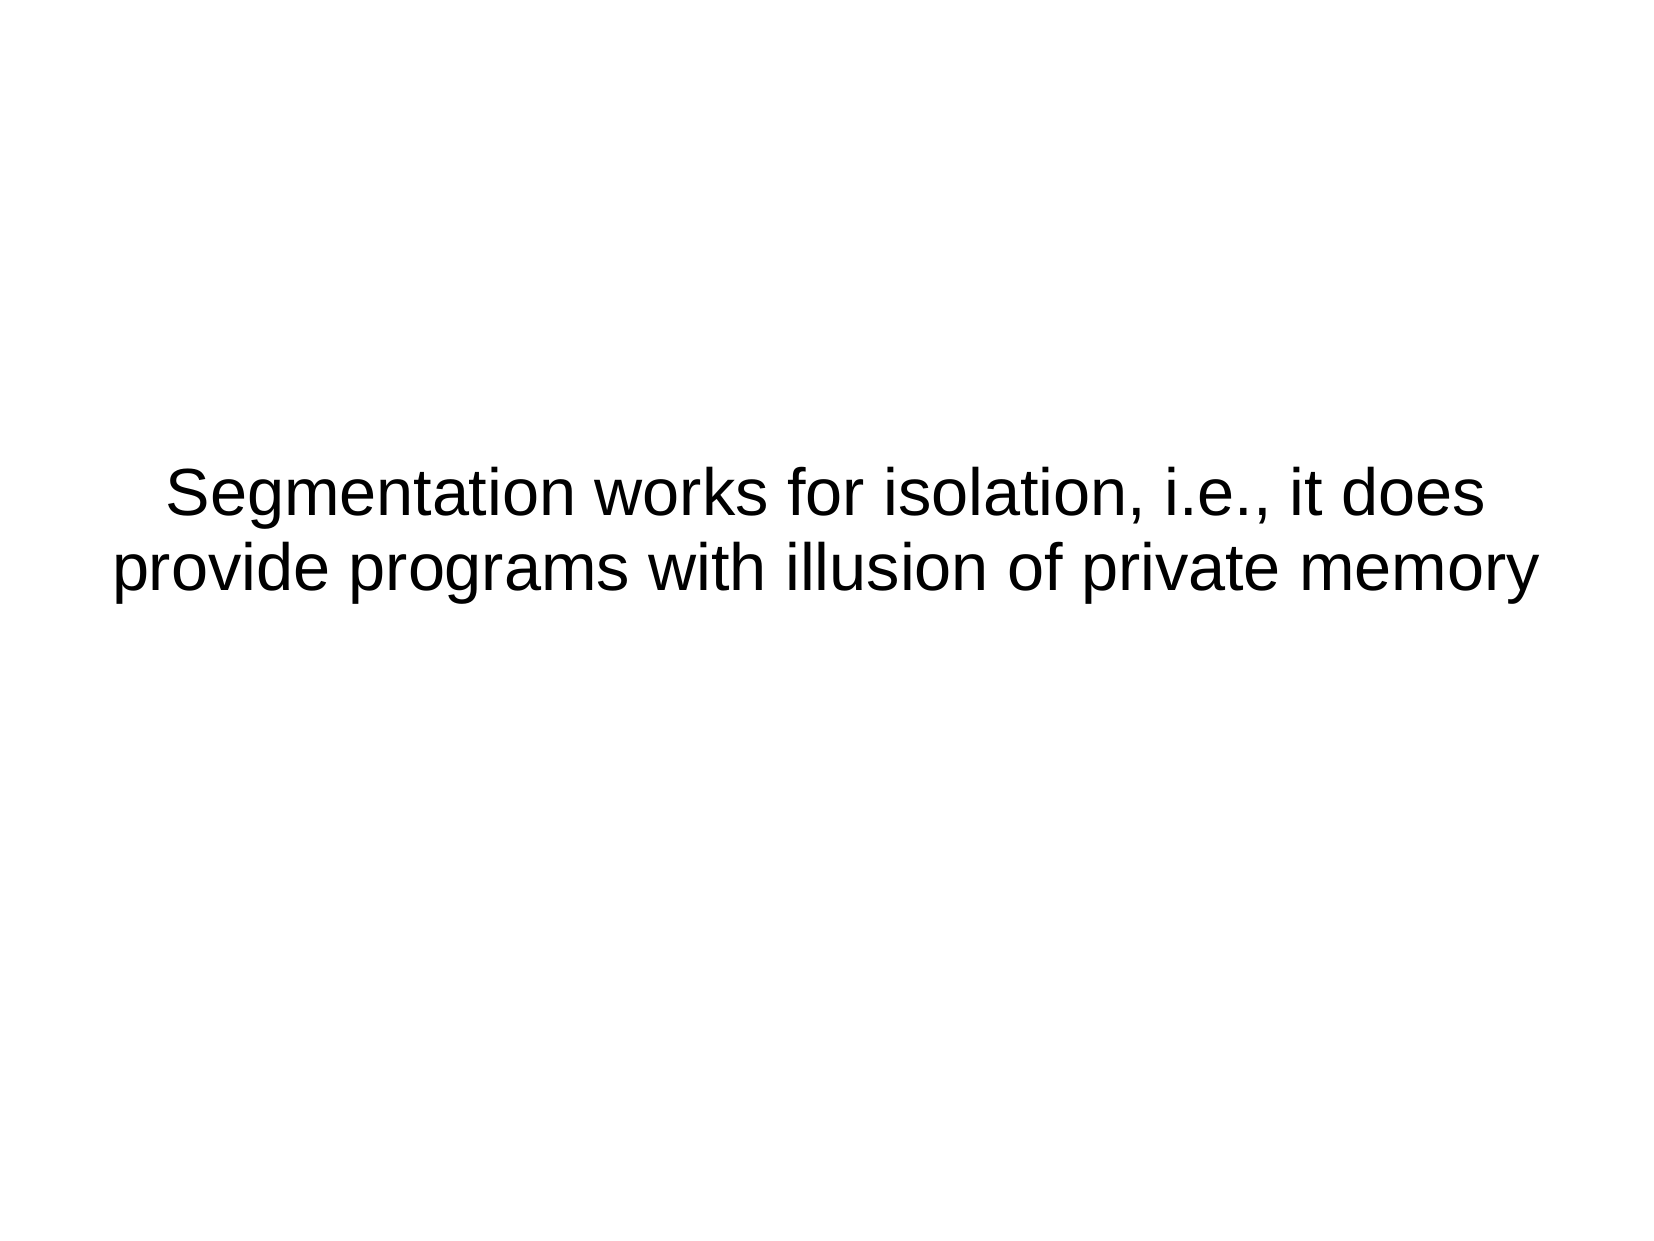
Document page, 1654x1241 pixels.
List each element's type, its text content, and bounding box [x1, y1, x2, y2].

subtitle Segmentation works for isolation, i.e., it does provide programs with illusion of private memory [82, 49, 1571, 1010]
